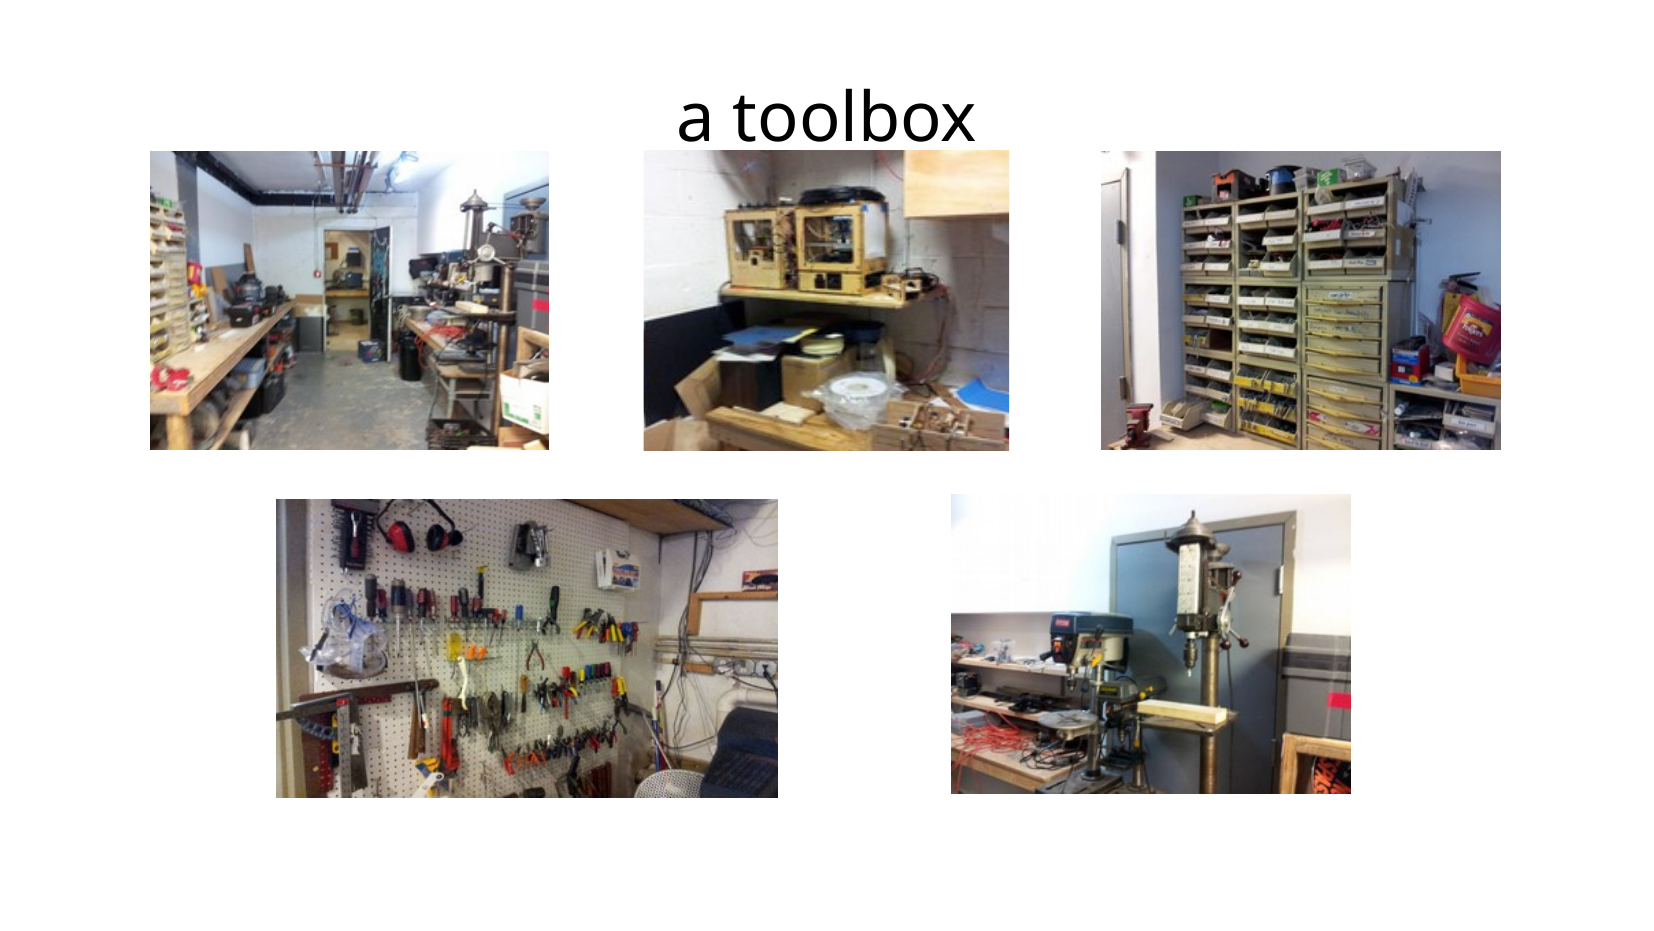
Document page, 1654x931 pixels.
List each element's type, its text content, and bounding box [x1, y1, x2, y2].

title a toolbox [82, 37, 1571, 193]
picture [150, 151, 549, 451]
picture [1101, 151, 1501, 451]
picture [276, 499, 778, 798]
picture [643, 150, 1010, 451]
picture [951, 494, 1351, 794]
